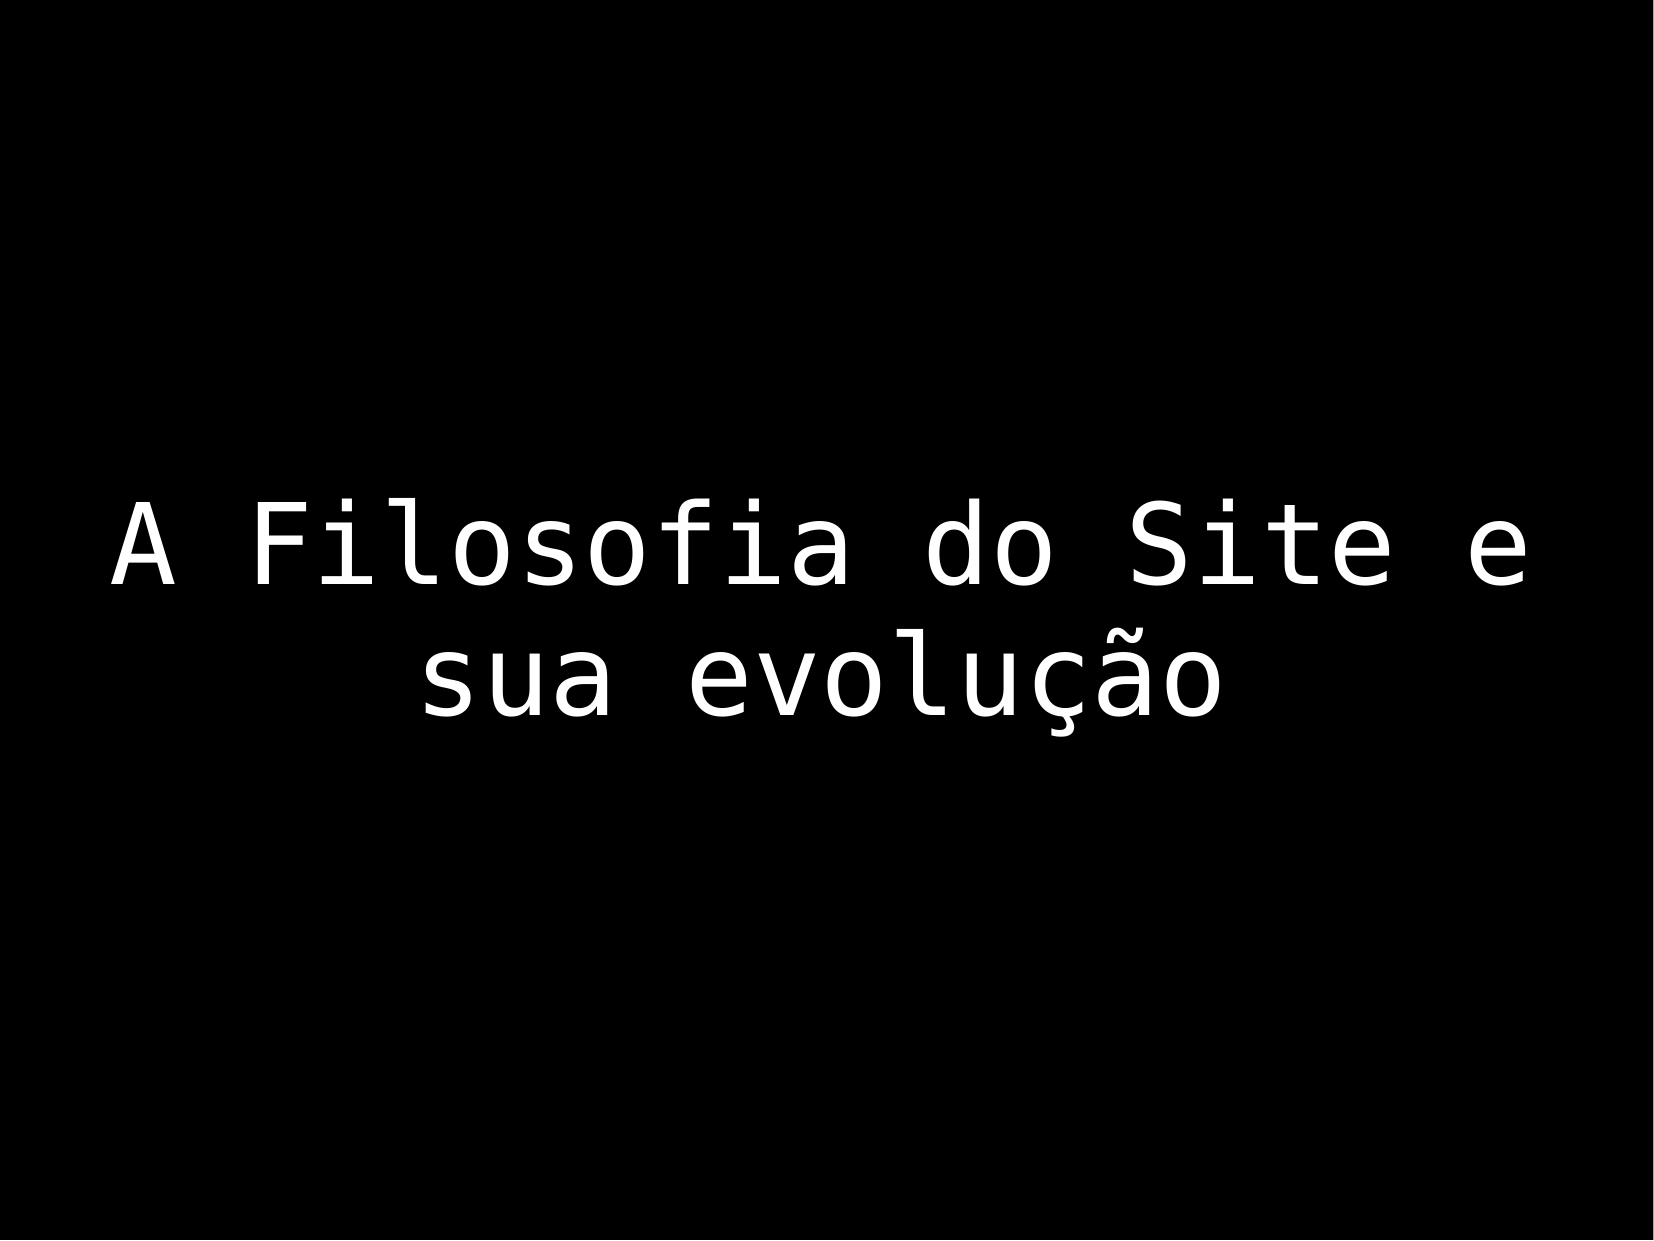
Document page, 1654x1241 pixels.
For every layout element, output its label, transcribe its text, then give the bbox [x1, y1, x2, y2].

subtitle A Filosofia do Site e sua evolução [76, 479, 1565, 742]
